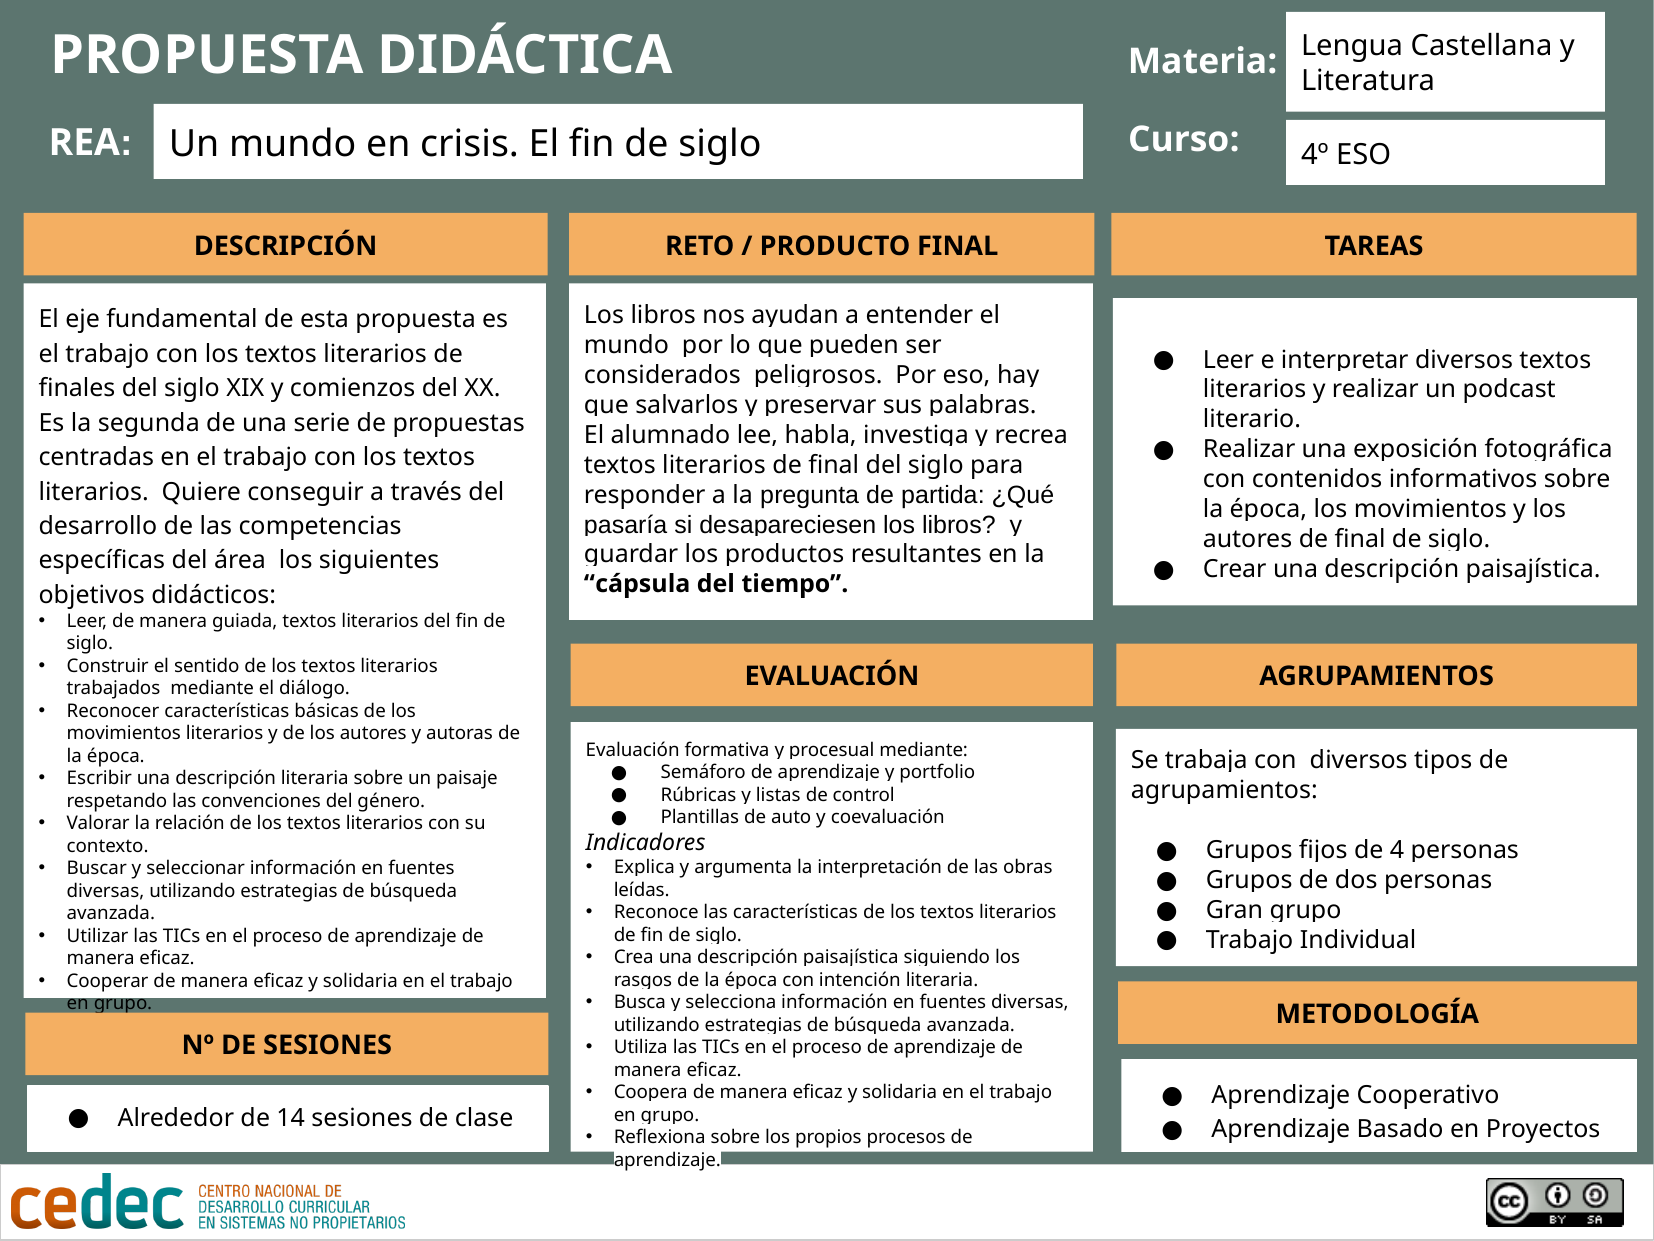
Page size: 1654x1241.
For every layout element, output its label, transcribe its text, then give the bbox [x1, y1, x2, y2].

text_box Evaluación formativa y procesual mediante: Semáforo de aprendizaje y portfolio Rúbricas y listas de control Plantillas de auto y coevaluación Indicadores Explica y argumenta la interpretación de las obras leídas. Reconoce las características de los textos literarios de fin de siglo. Crea una descripción paisajística siguiendo los rasgos de la época con intención literaria. Busca y selecciona información en fuentes diversas, utilizando estrategias de búsqueda avanzada. Utiliza las TICs en el proceso de aprendizaje de manera eficaz. Coopera de manera eficaz y solidaria en el trabajo en grupo. Reflexiona sobre los propios procesos de aprendizaje. [570, 722, 1093, 1152]
text_box Los libros nos ayudan a entender el mundo por lo que pueden ser considerados peligrosos. Por eso, hay que salvarlos y preservar sus palabras. El alumnado lee, habla, investiga y recrea textos literarios de final del siglo para responder a la pregunta de partida: ¿Qué pasaría si desapareciesen los libros? y guardar los productos resultantes en la “cápsula del tiempo”. [569, 283, 1093, 620]
picture [1486, 1178, 1624, 1227]
text_box Aprendizaje Cooperativo Aprendizaje Basado en Proyectos [1121, 1059, 1637, 1152]
text_box AGRUPAMIENTOS [1116, 643, 1637, 707]
text_box Se trabaja con diversos tipos de agrupamientos: Grupos fijos de 4 personas Grupos de dos personas Gran grupo Trabajo Individual [1115, 728, 1637, 967]
text_box Lengua Castellana y Literatura [1286, 11, 1605, 112]
text_box RETO / PRODUCTO FINAL [569, 212, 1095, 276]
text_box Curso: [1113, 109, 1303, 173]
text_box Leer e interpretar diversos textos literarios y realizar un podcast literario. Realizar una exposición fotográfica con contenidos informativos sobre la época, los movimientos y los autores de final de siglo. Crear una descripción paisajística. [1112, 298, 1637, 606]
text_box Un mundo en crisis. El fin de siglo [153, 103, 1083, 179]
text_box TAREAS [1111, 212, 1637, 276]
text_box REA: [33, 110, 153, 174]
text_box 4º ESO [1286, 119, 1605, 185]
text_box Materia: [1113, 30, 1286, 94]
text_box METODOLOGÍA [1118, 981, 1637, 1044]
text_box [0, 1164, 1654, 1241]
text_box Nº DE SESIONES [25, 1012, 549, 1076]
text_box PROPUESTA DIDÁCTICA [35, 11, 804, 110]
picture [11, 1173, 405, 1229]
text_box El eje fundamental de esta propuesta es el trabajo con los textos literarios de finales del siglo XIX y comienzos del XX. Es la segunda de una serie de propuestas centradas en el trabajo con los textos literarios. Quiere conseguir a través del desarrollo de las competencias específicas del área los siguientes objetivos didácticos: Leer, de manera guiada, textos literarios del fin de siglo. Construir el sentido de los textos literarios trabajados mediante el diálogo. Reconocer características básicas de los movimientos literarios y de los autores y autoras de la época. Escribir una descripción literaria sobre un paisaje respetando las convenciones del género. Valorar la relación de los textos literarios con su contexto. Buscar y seleccionar información en fuentes diversas, utilizando estrategias de búsqueda avanzada. Utilizar las TICs en el proceso de aprendizaje de manera eficaz. Cooperar de manera eficaz y solidaria en el trabajo en grupo. Reflexionar sobre los propios procesos de aprendizaje. [23, 283, 546, 998]
text_box Alrededor de 14 sesiones de clase [27, 1086, 549, 1152]
text_box EVALUACIÓN [570, 643, 1093, 707]
text_box DESCRIPCIÓN [23, 212, 548, 276]
